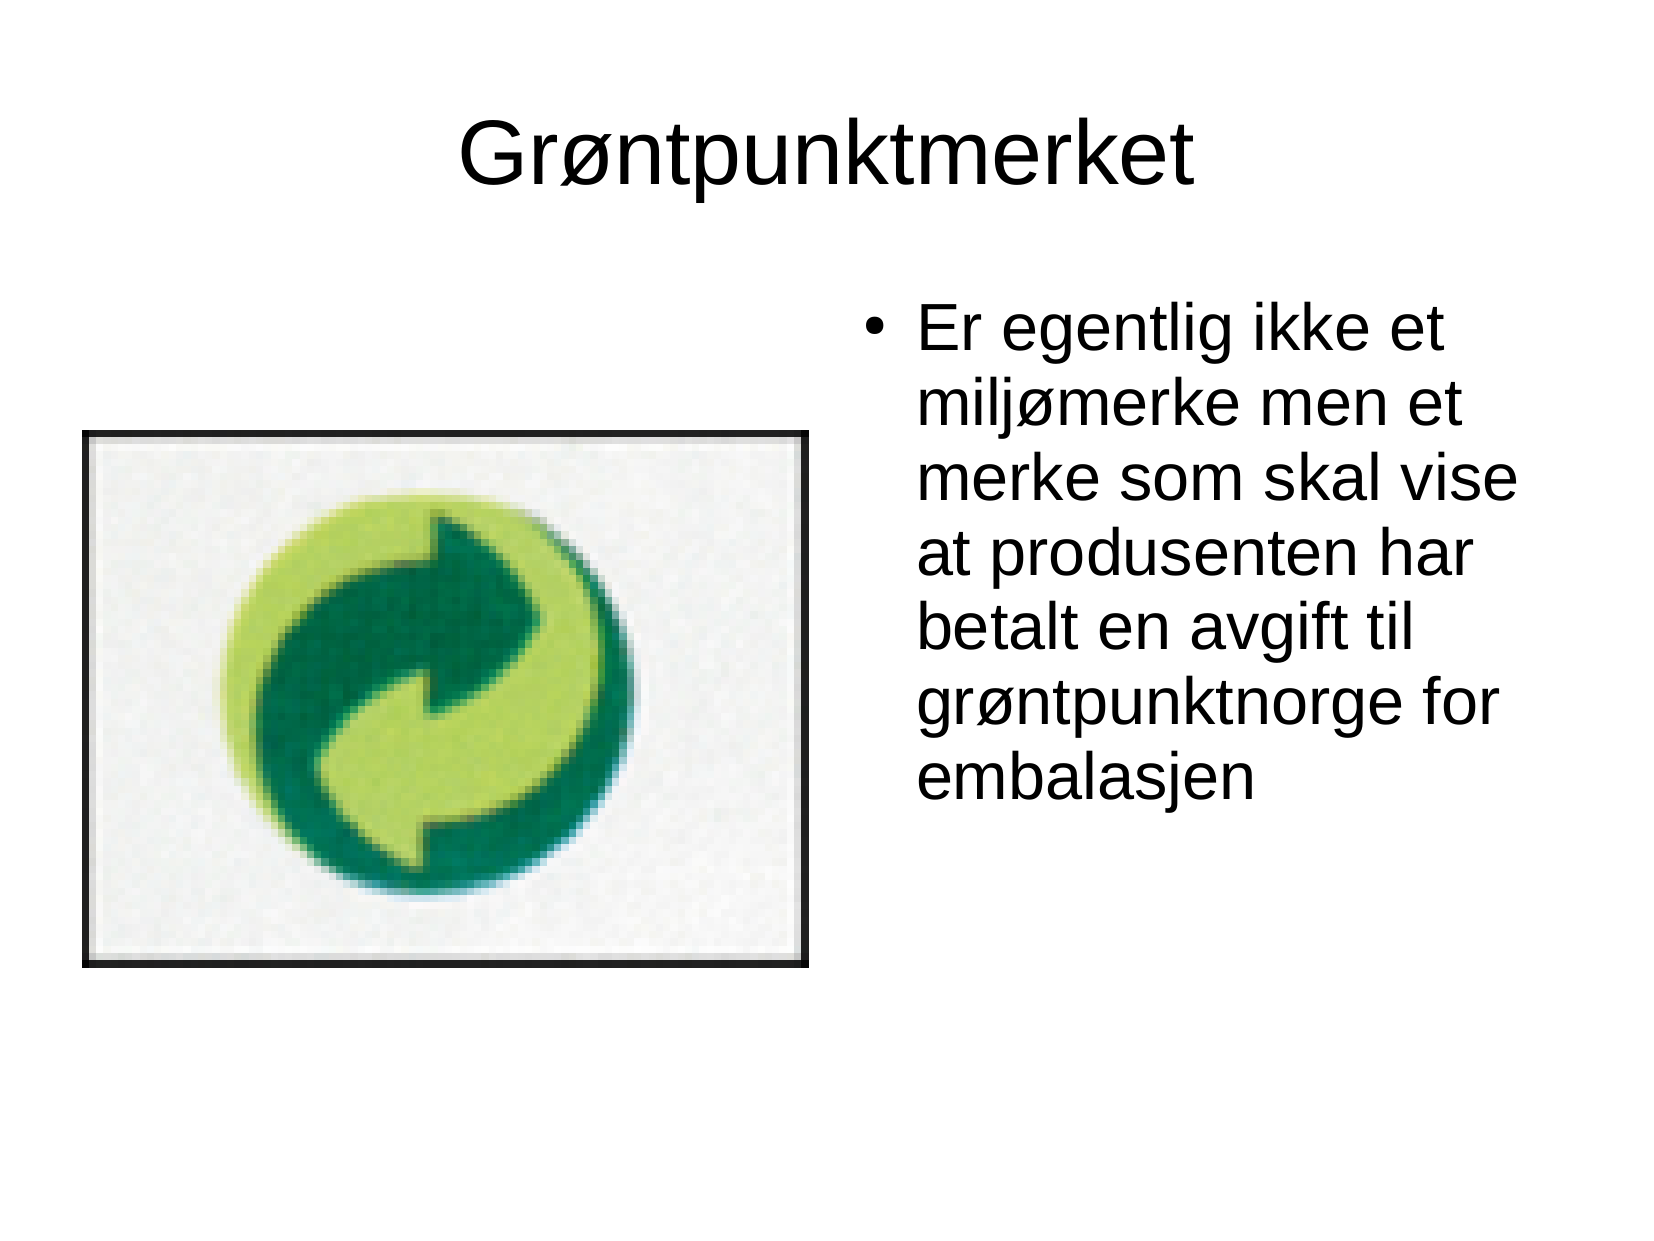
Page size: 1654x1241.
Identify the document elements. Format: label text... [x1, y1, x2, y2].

picture [82, 430, 809, 969]
title Grøntpunktmerket [82, 56, 1571, 250]
list Er egentlig ikke et miljømerke men et merke som skal vise at produsenten har betalt en avgift til grøntpunktnorge for embalasjen [845, 290, 1572, 1094]
